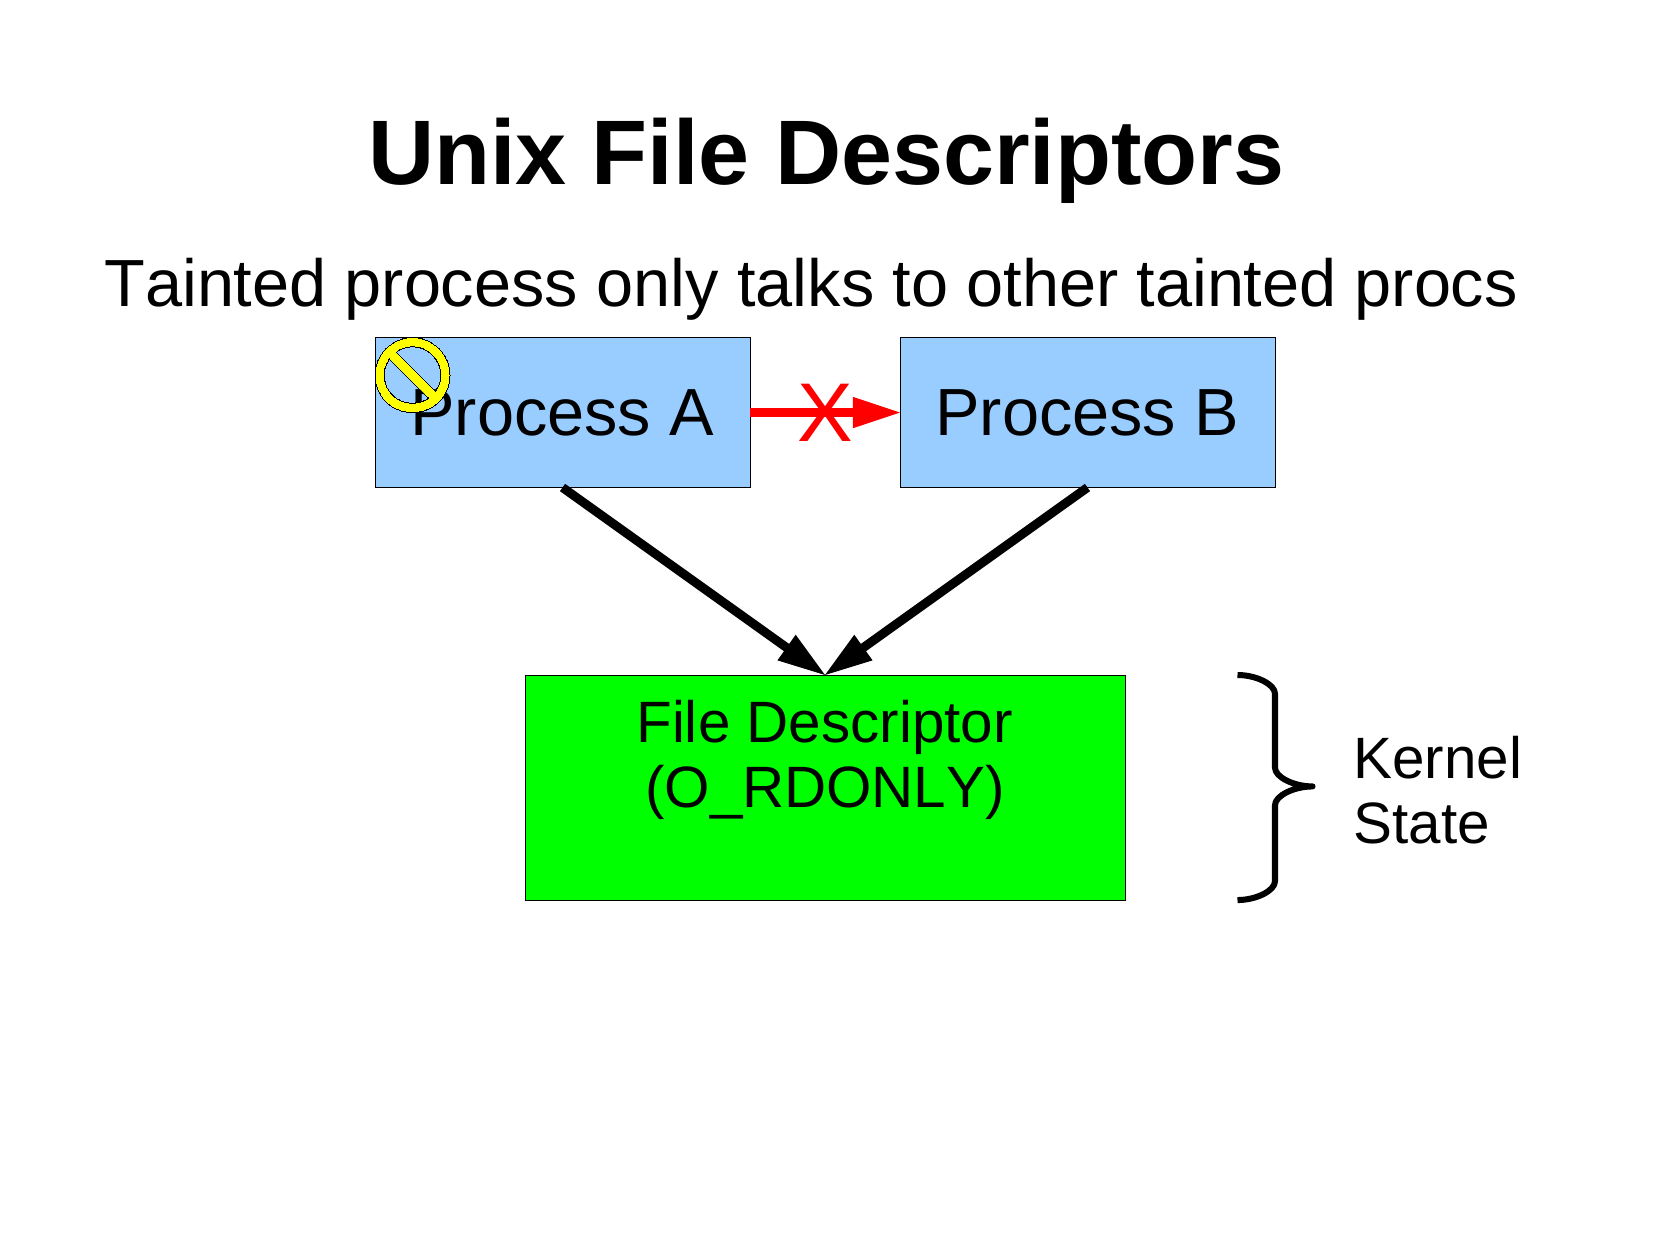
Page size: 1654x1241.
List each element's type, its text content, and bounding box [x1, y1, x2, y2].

list Tainted process only talks to other tainted procs [86, 246, 1576, 1051]
title Unix File Descriptors [82, 49, 1571, 257]
